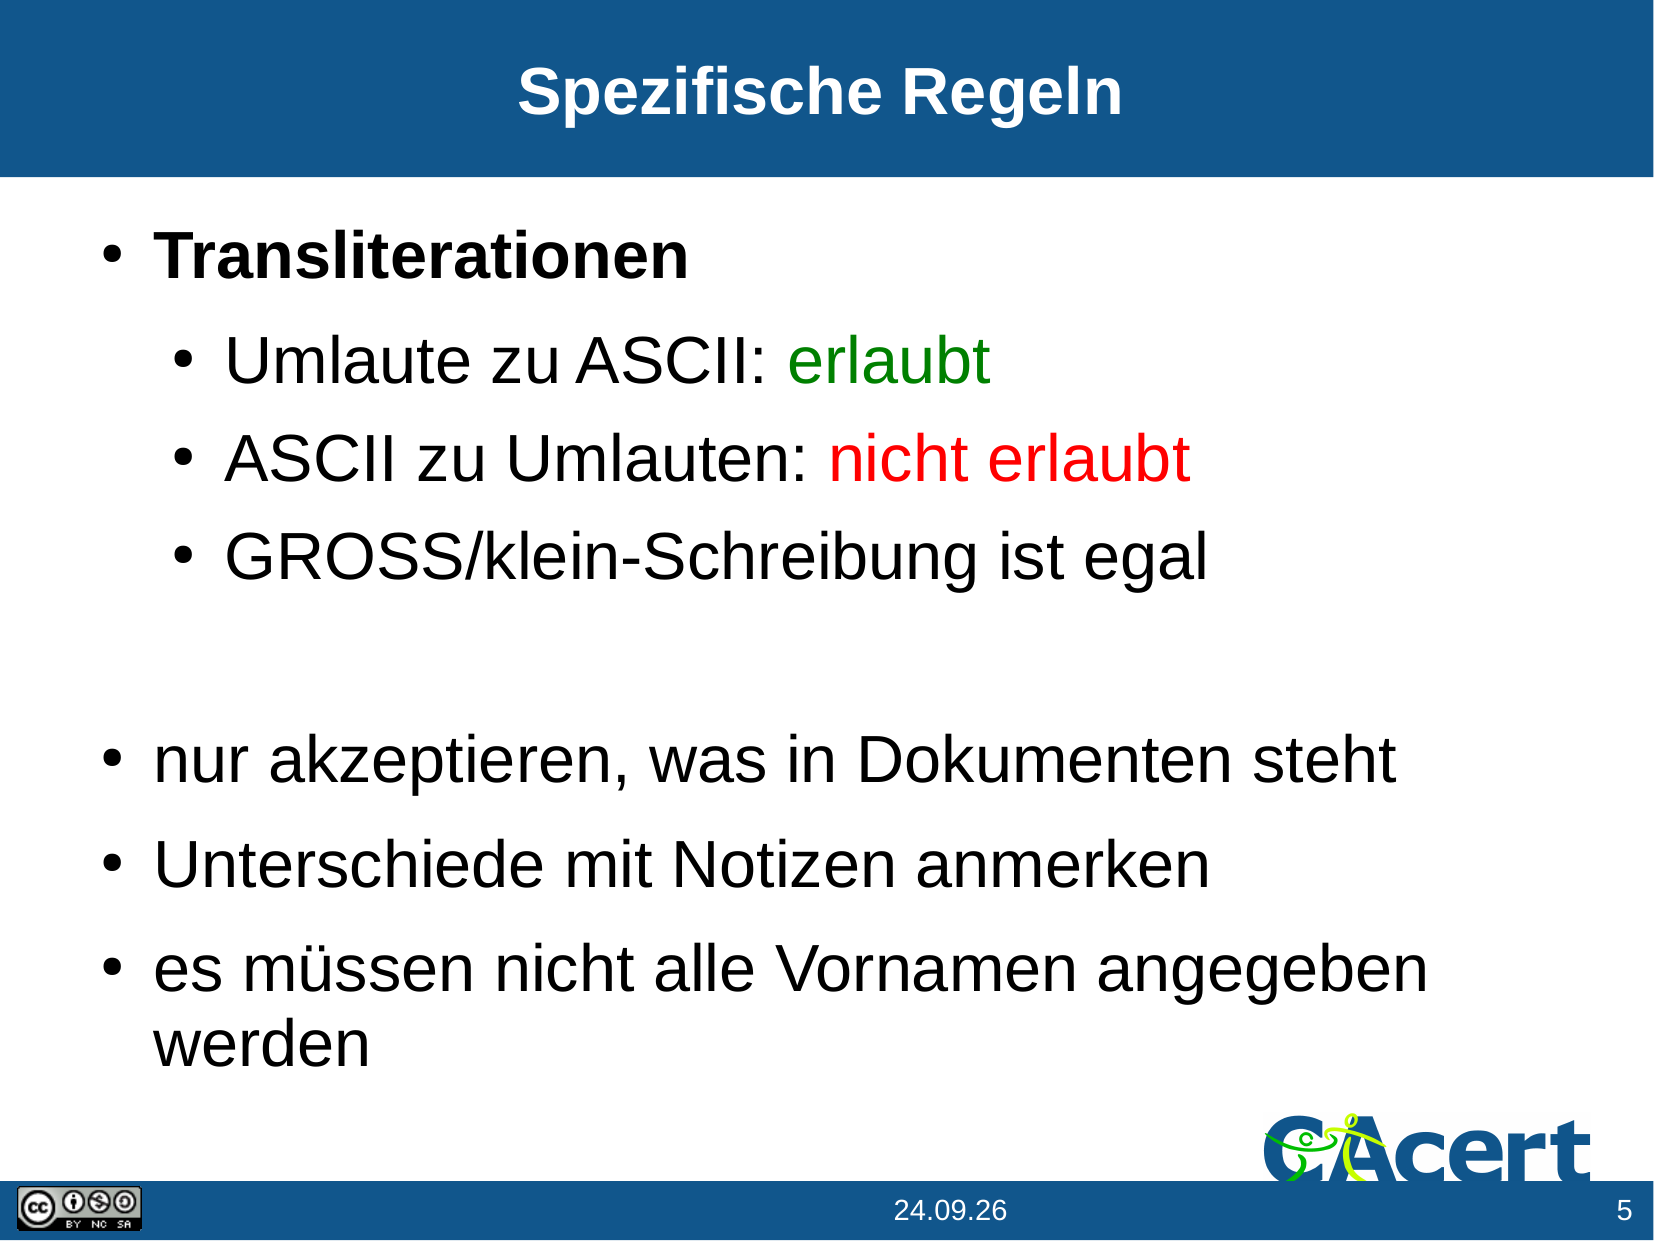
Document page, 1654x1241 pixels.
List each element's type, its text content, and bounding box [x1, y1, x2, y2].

picture [1263, 1112, 1591, 1181]
list Transliterationen Umlaute zu ASCII: erlaubt ASCII zu Umlauten: nicht erlaubt GROSS/klein-Schreibung ist egal nur akzeptieren, was in Dokumenten steht Unterschiede mit Notizen anmerken es müssen nicht alle Vornamen angegeben werden [82, 218, 1571, 1091]
title Spezifische Regeln [76, 17, 1565, 166]
picture [17, 1186, 142, 1231]
